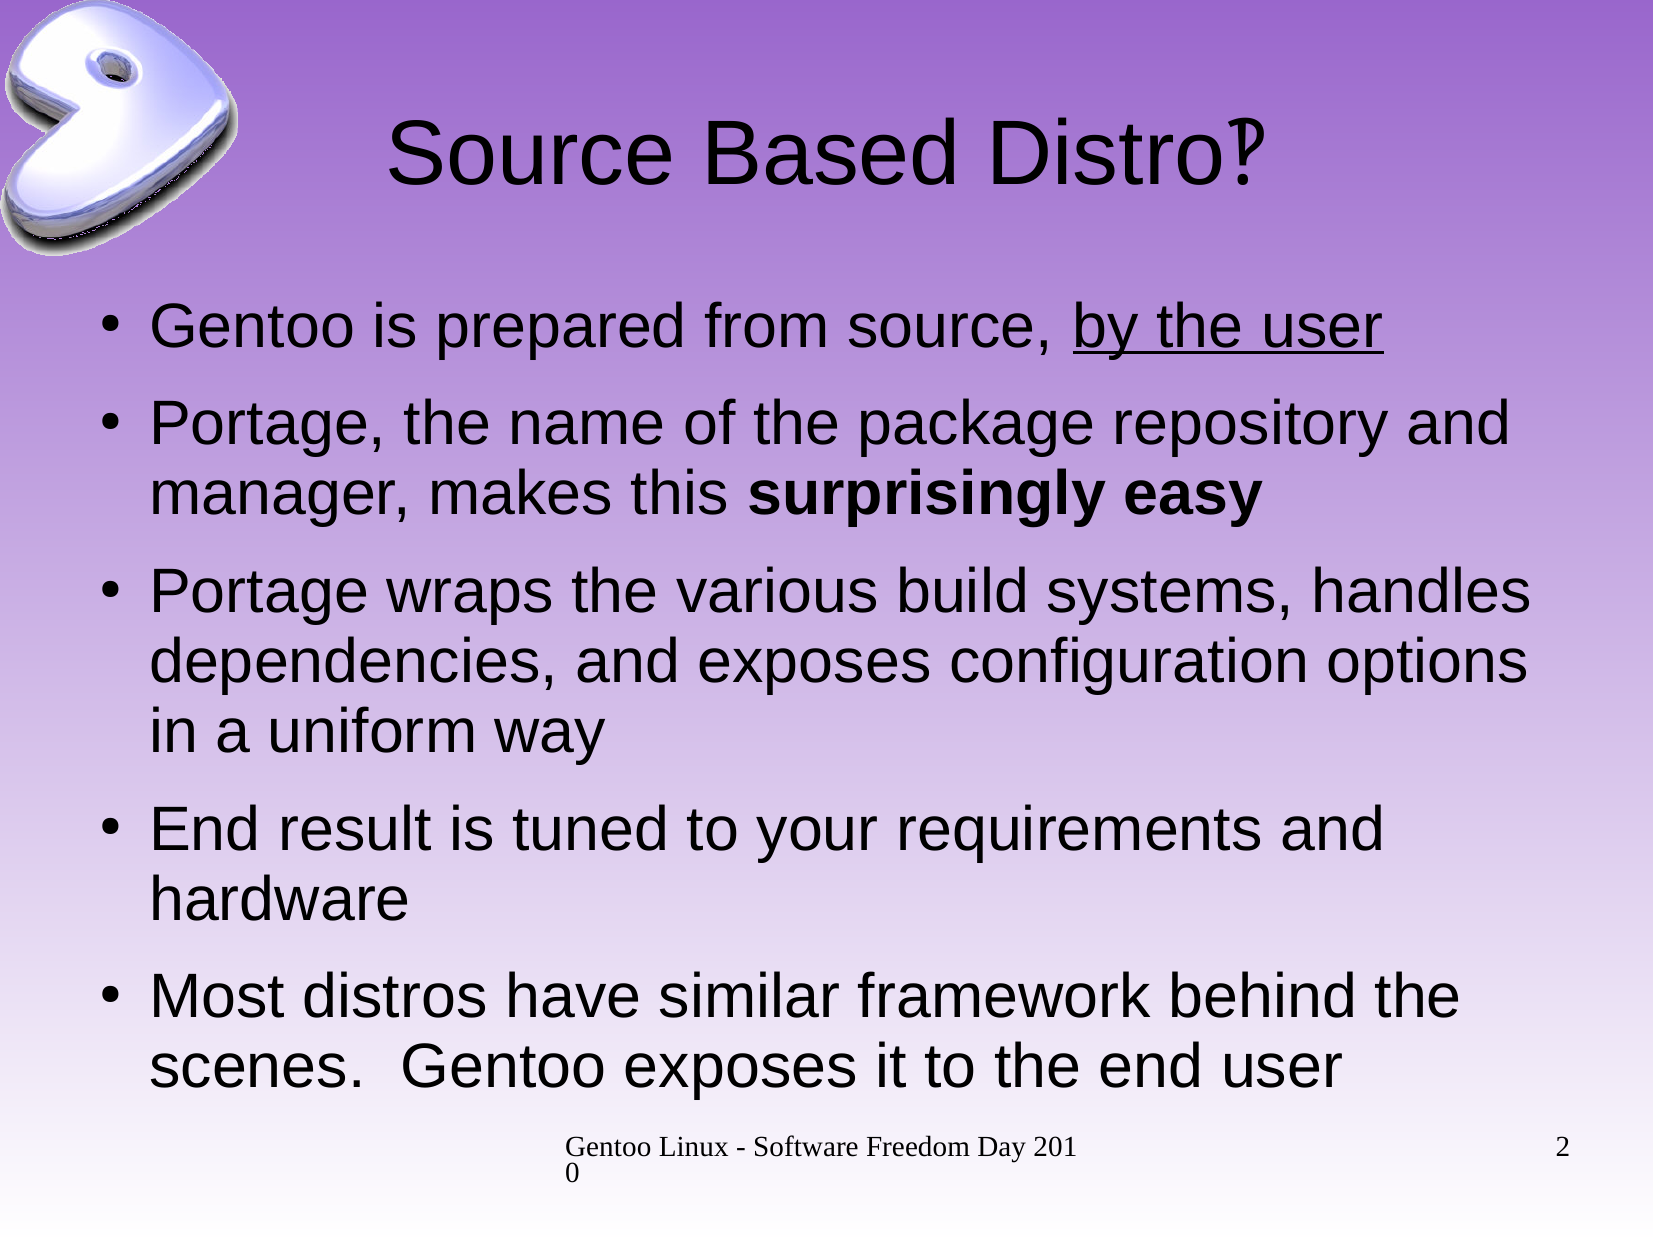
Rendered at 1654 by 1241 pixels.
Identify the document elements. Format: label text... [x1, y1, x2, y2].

list Gentoo is prepared from source, by the user Portage, the name of the package repository and manager, makes this surprisingly easy Portage wraps the various build systems, handles dependencies, and exposes configuration options in a uniform way End result is tuned to your requirements and hardware Most distros have similar framework behind the scenes. Gentoo exposes it to the end user [82, 290, 1571, 1109]
title Source Based Distro‽ [82, 49, 1571, 257]
picture [0, 0, 238, 263]
